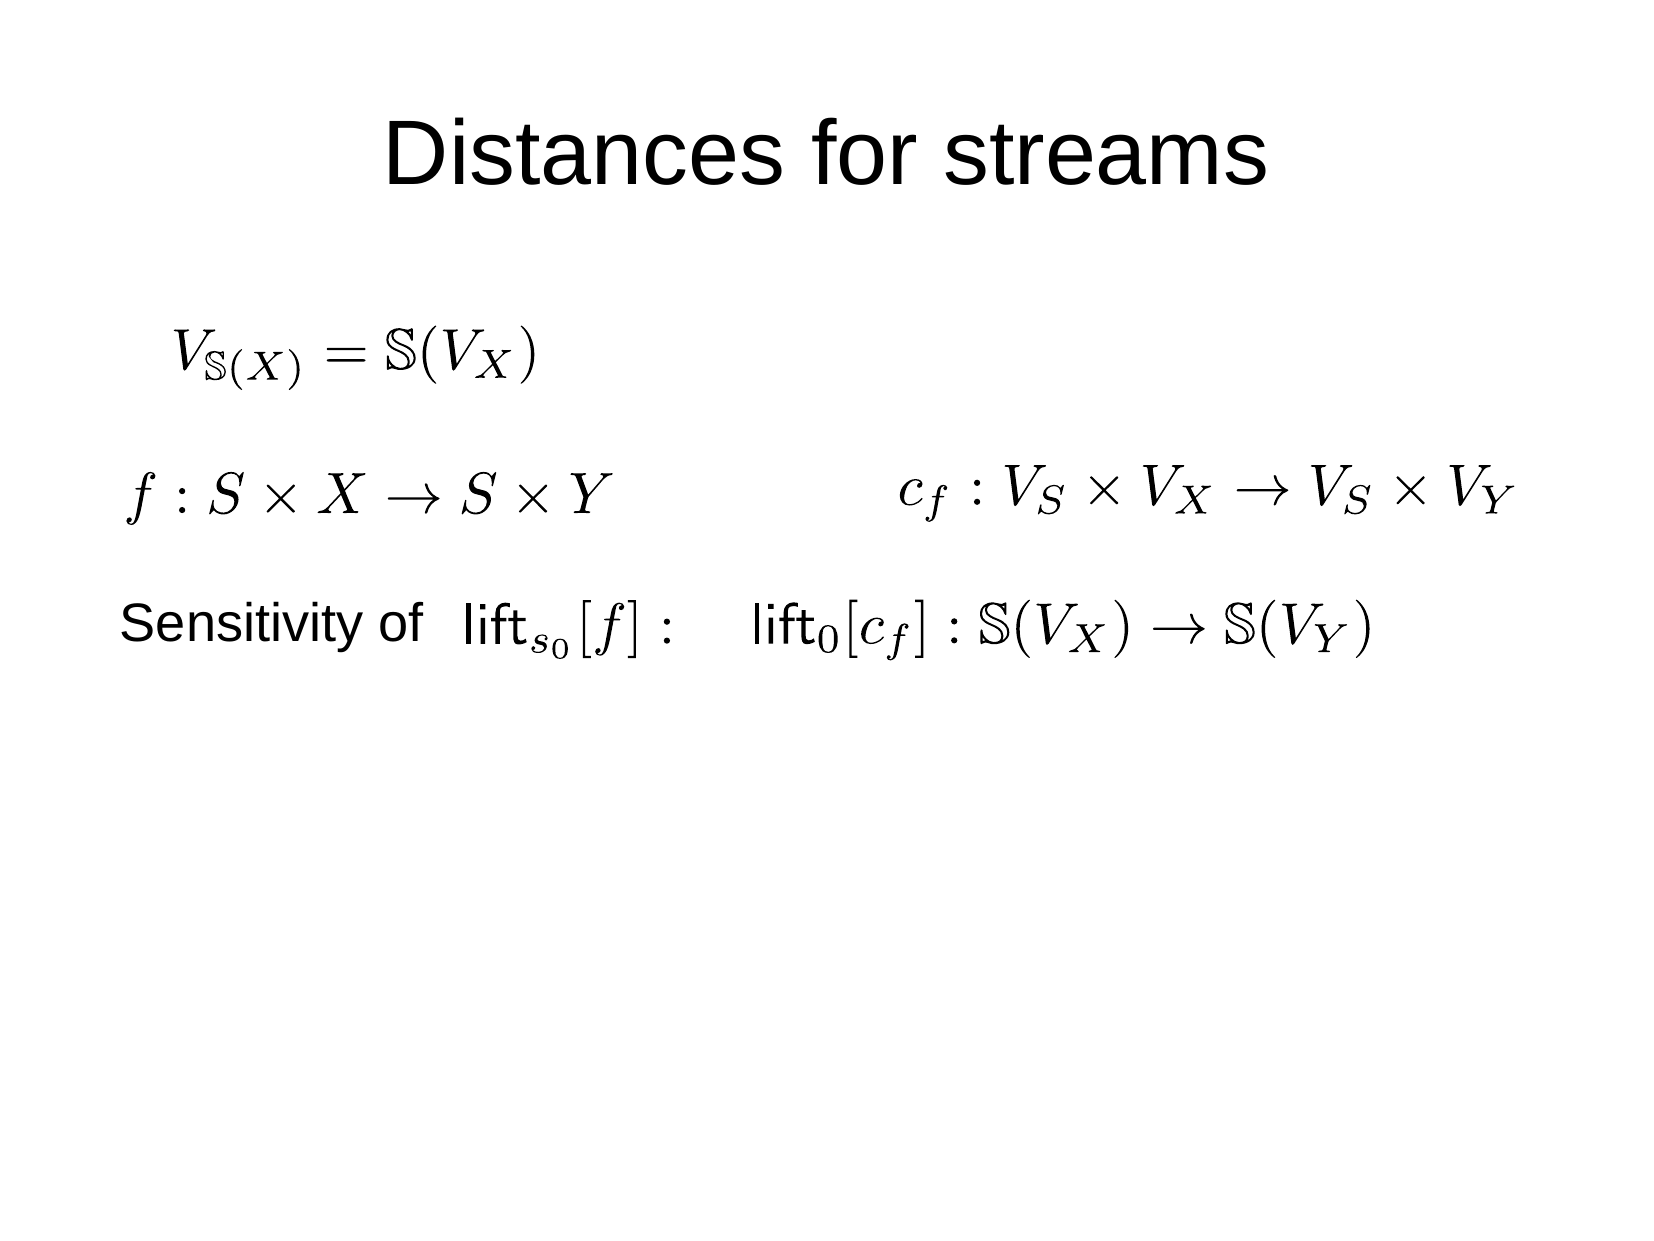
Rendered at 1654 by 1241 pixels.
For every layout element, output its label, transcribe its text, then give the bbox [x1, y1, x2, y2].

title Distances for streams [82, 49, 1571, 257]
text_box Sensitivity of [105, 585, 451, 661]
text_box [123, 471, 616, 526]
text_box [170, 325, 541, 391]
text_box [750, 599, 1376, 661]
text_box [461, 600, 676, 659]
text_box [897, 465, 1517, 522]
